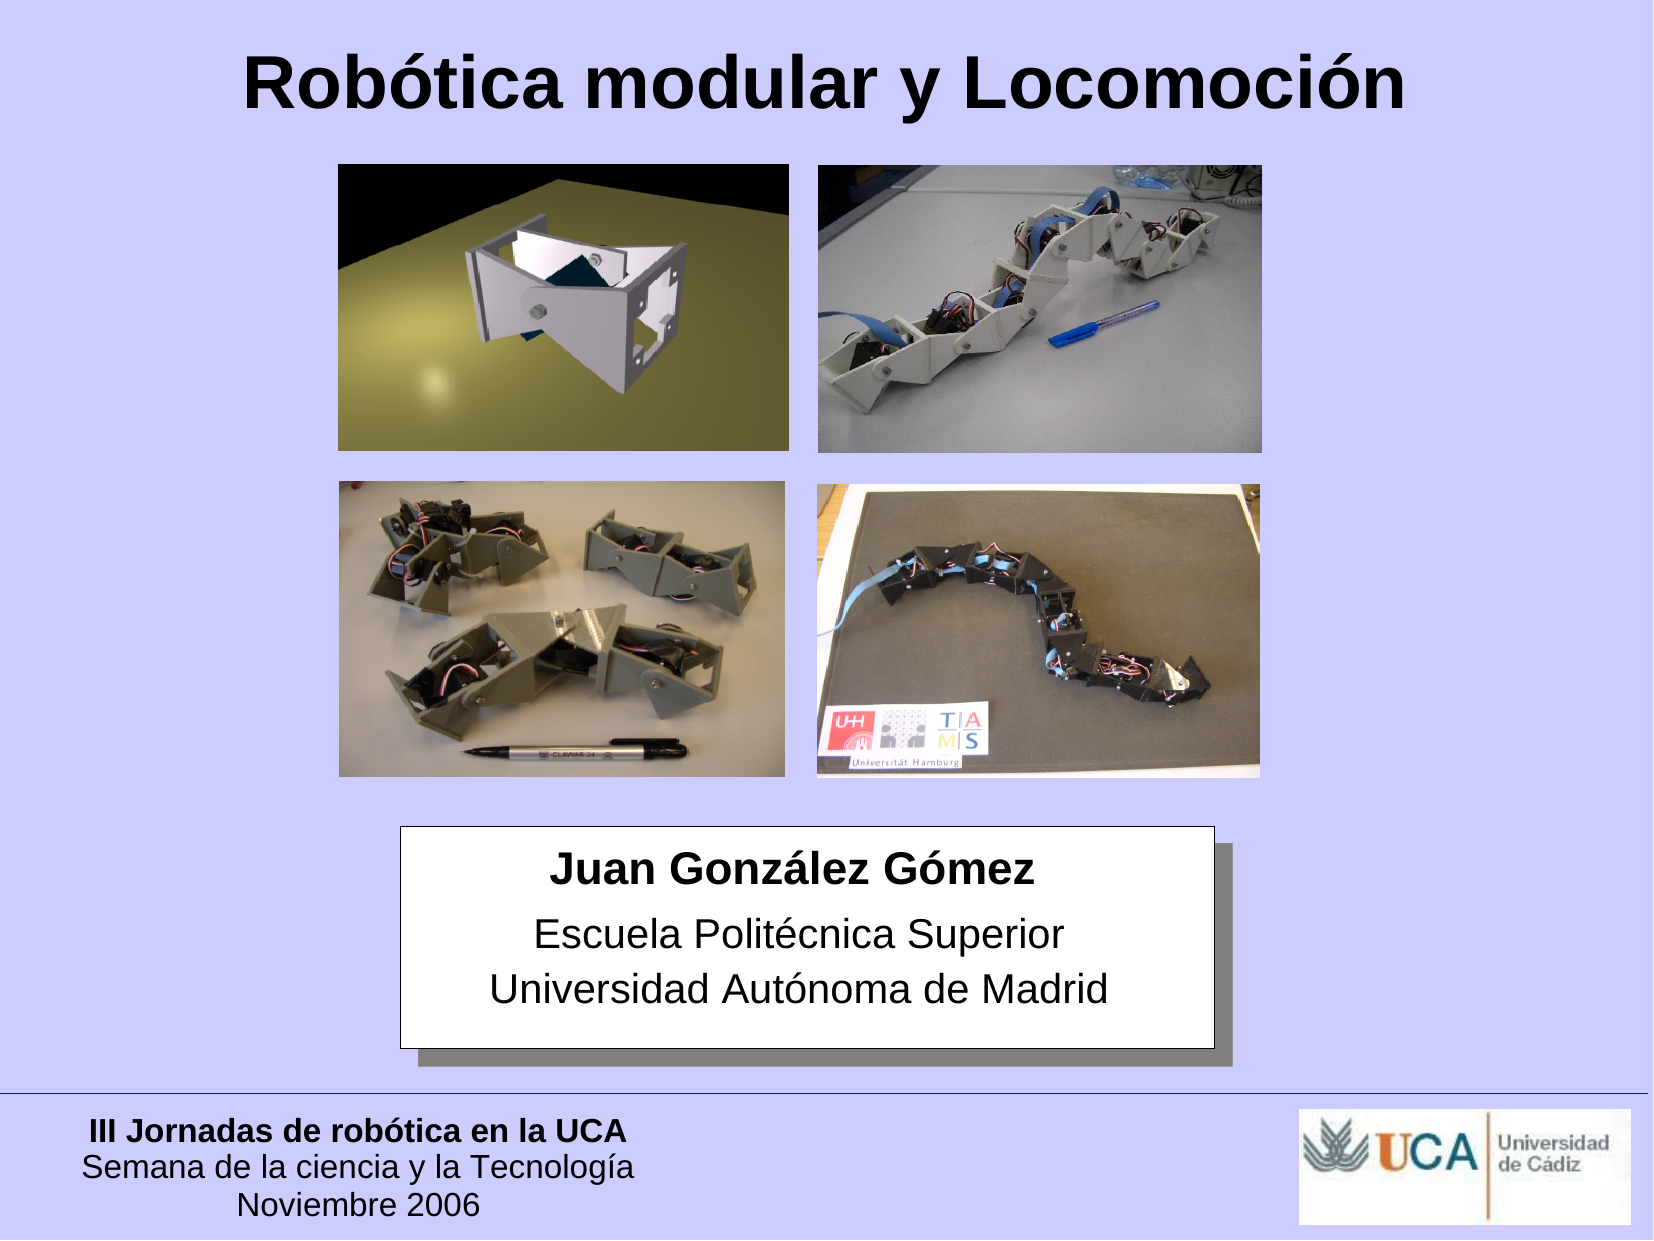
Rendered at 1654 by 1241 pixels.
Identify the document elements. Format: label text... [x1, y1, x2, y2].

text_box Escuela Politécnica Superior Universidad Autónoma de Madrid [316, 902, 1207, 1021]
picture [338, 164, 789, 451]
picture [339, 481, 785, 777]
picture [1299, 1109, 1631, 1225]
picture [818, 165, 1262, 453]
text_box [400, 826, 1215, 1049]
picture [817, 484, 1260, 778]
text_box III Jornadas de robótica en la UCA Semana de la ciencia y la Tecnología Noviembre 2006 [13, 1112, 704, 1224]
text_box Robótica modular y Locomoción [242, 40, 1389, 125]
text_box Juan González Gómez [549, 842, 1027, 895]
